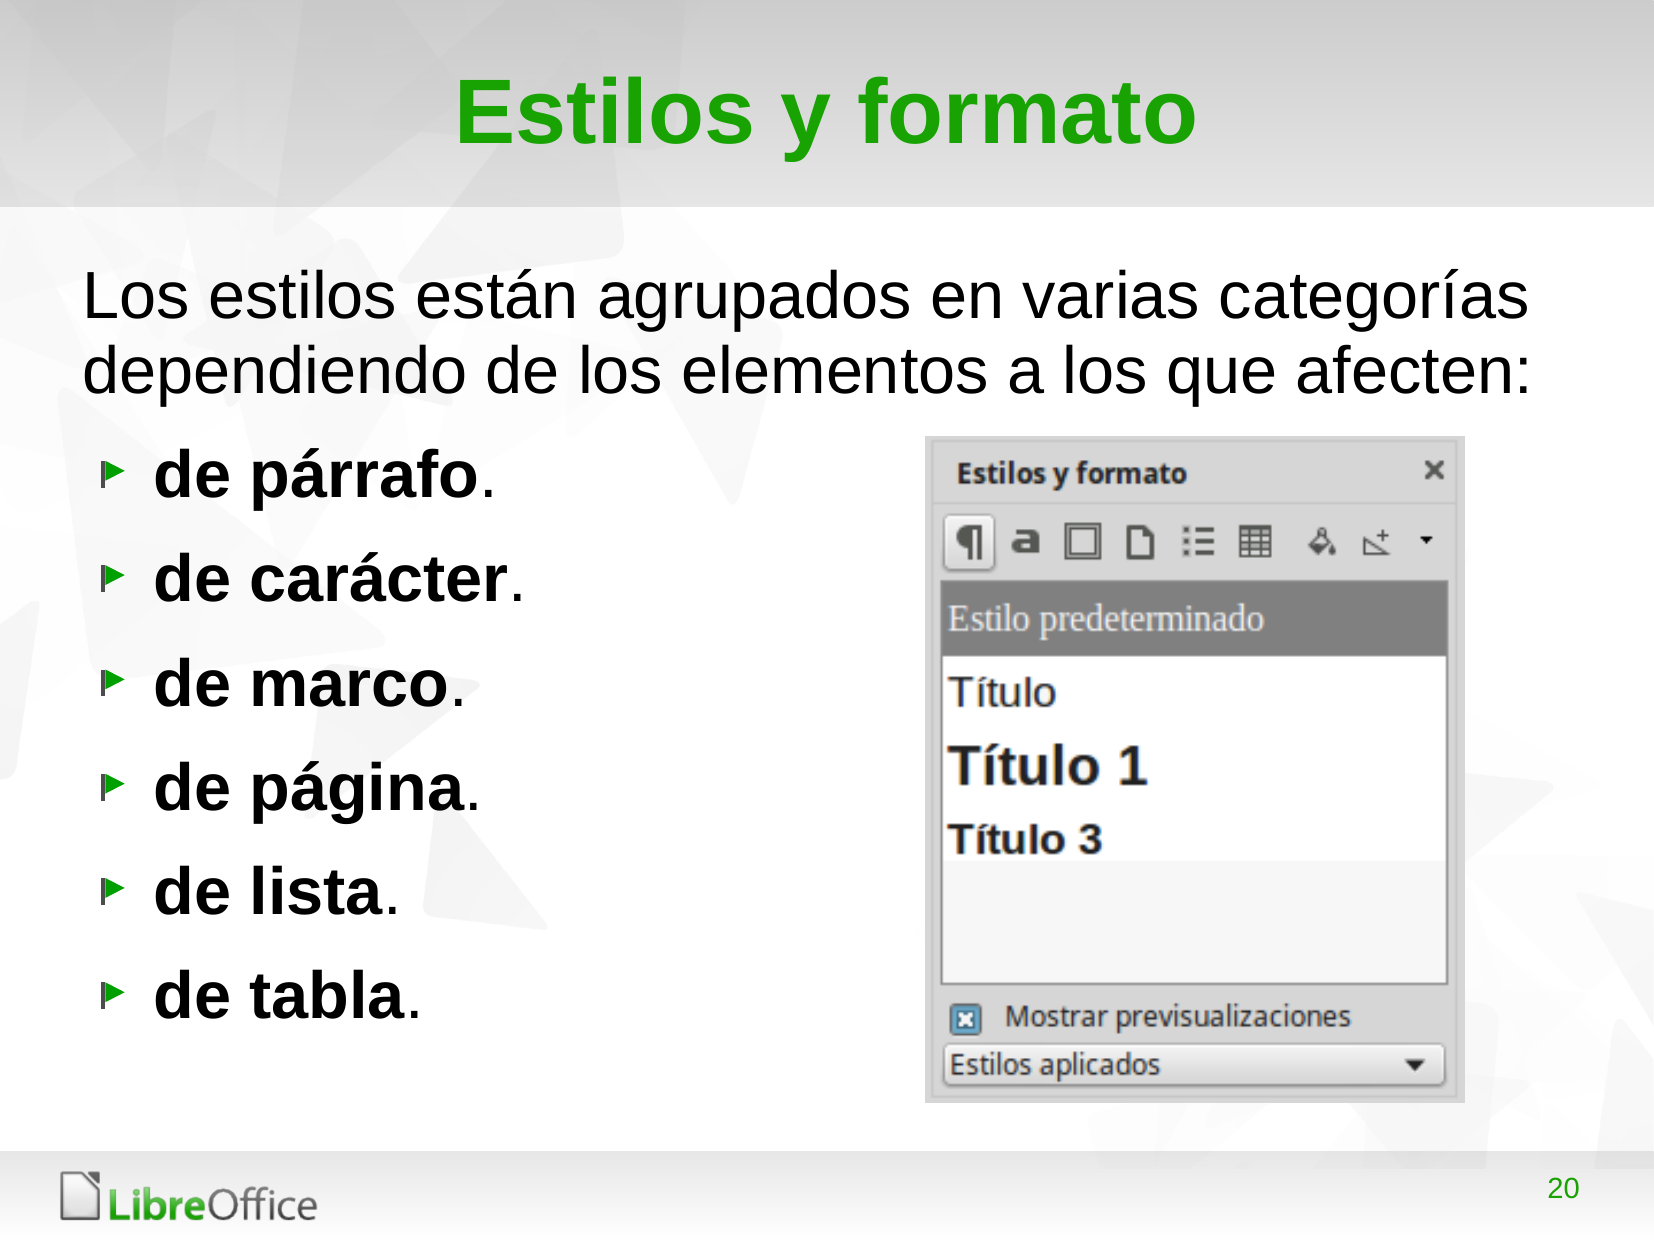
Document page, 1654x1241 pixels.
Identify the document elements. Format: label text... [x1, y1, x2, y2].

title Estilos y formato [82, 8, 1571, 216]
list Los estilos están agrupados en varias categorías dependiendo de los elementos a los que afecten: de párrafo. de carácter. de marco. de página. de lista. de tabla. [82, 257, 1571, 1087]
picture [41, 1152, 337, 1240]
picture [915, 436, 1654, 1169]
picture [0, 0, 783, 930]
